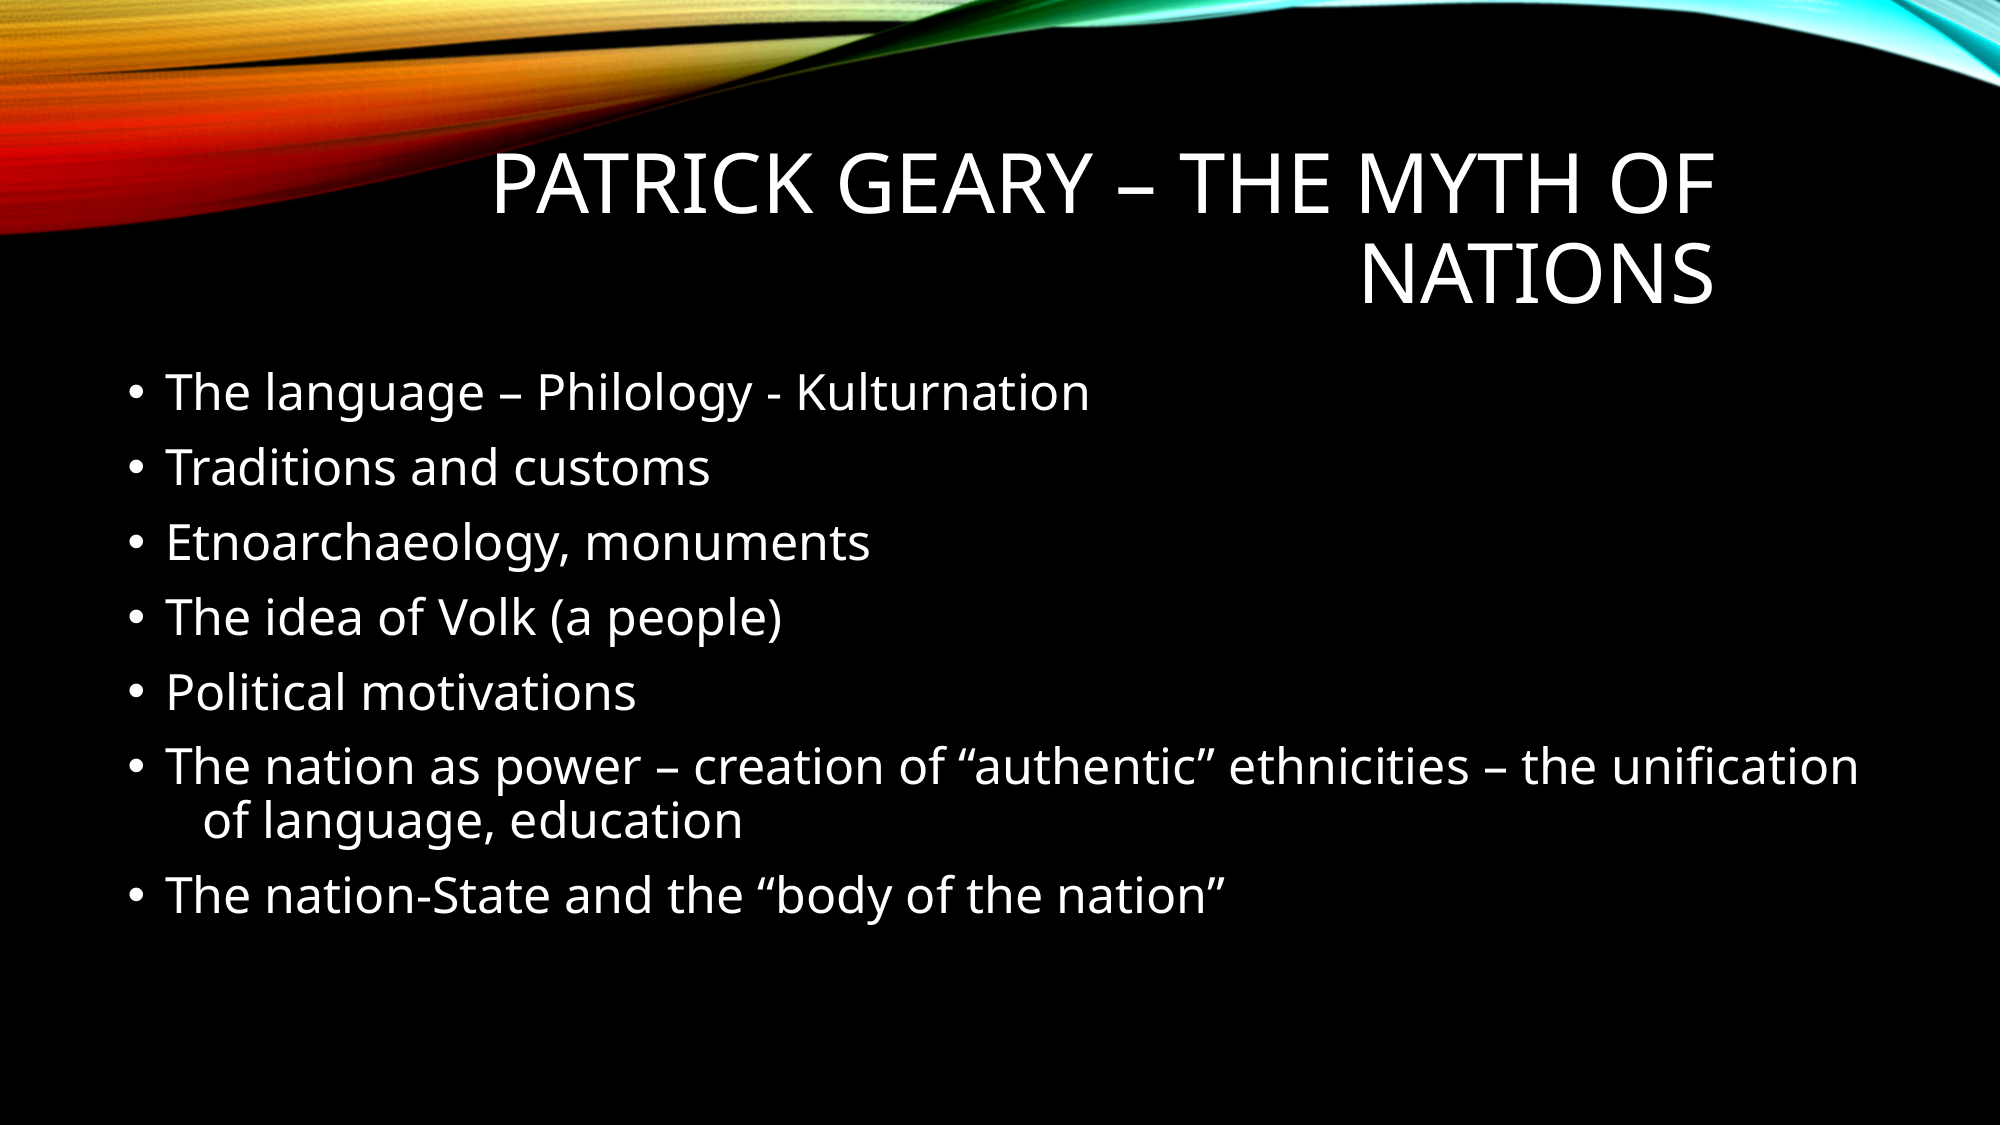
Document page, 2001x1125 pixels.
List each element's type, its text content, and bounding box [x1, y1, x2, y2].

list The language – Philology - Kulturnation Traditions and customs Etnoarchaeology, monuments The idea of Volk (a people) Political motivations The nation as power – creation of “authentic” ethnicities – the unification of language, education The nation-State and the “body of the nation” [112, 360, 1888, 1021]
title PatriCk Geary – The Myth Of Nations [474, 125, 1888, 338]
